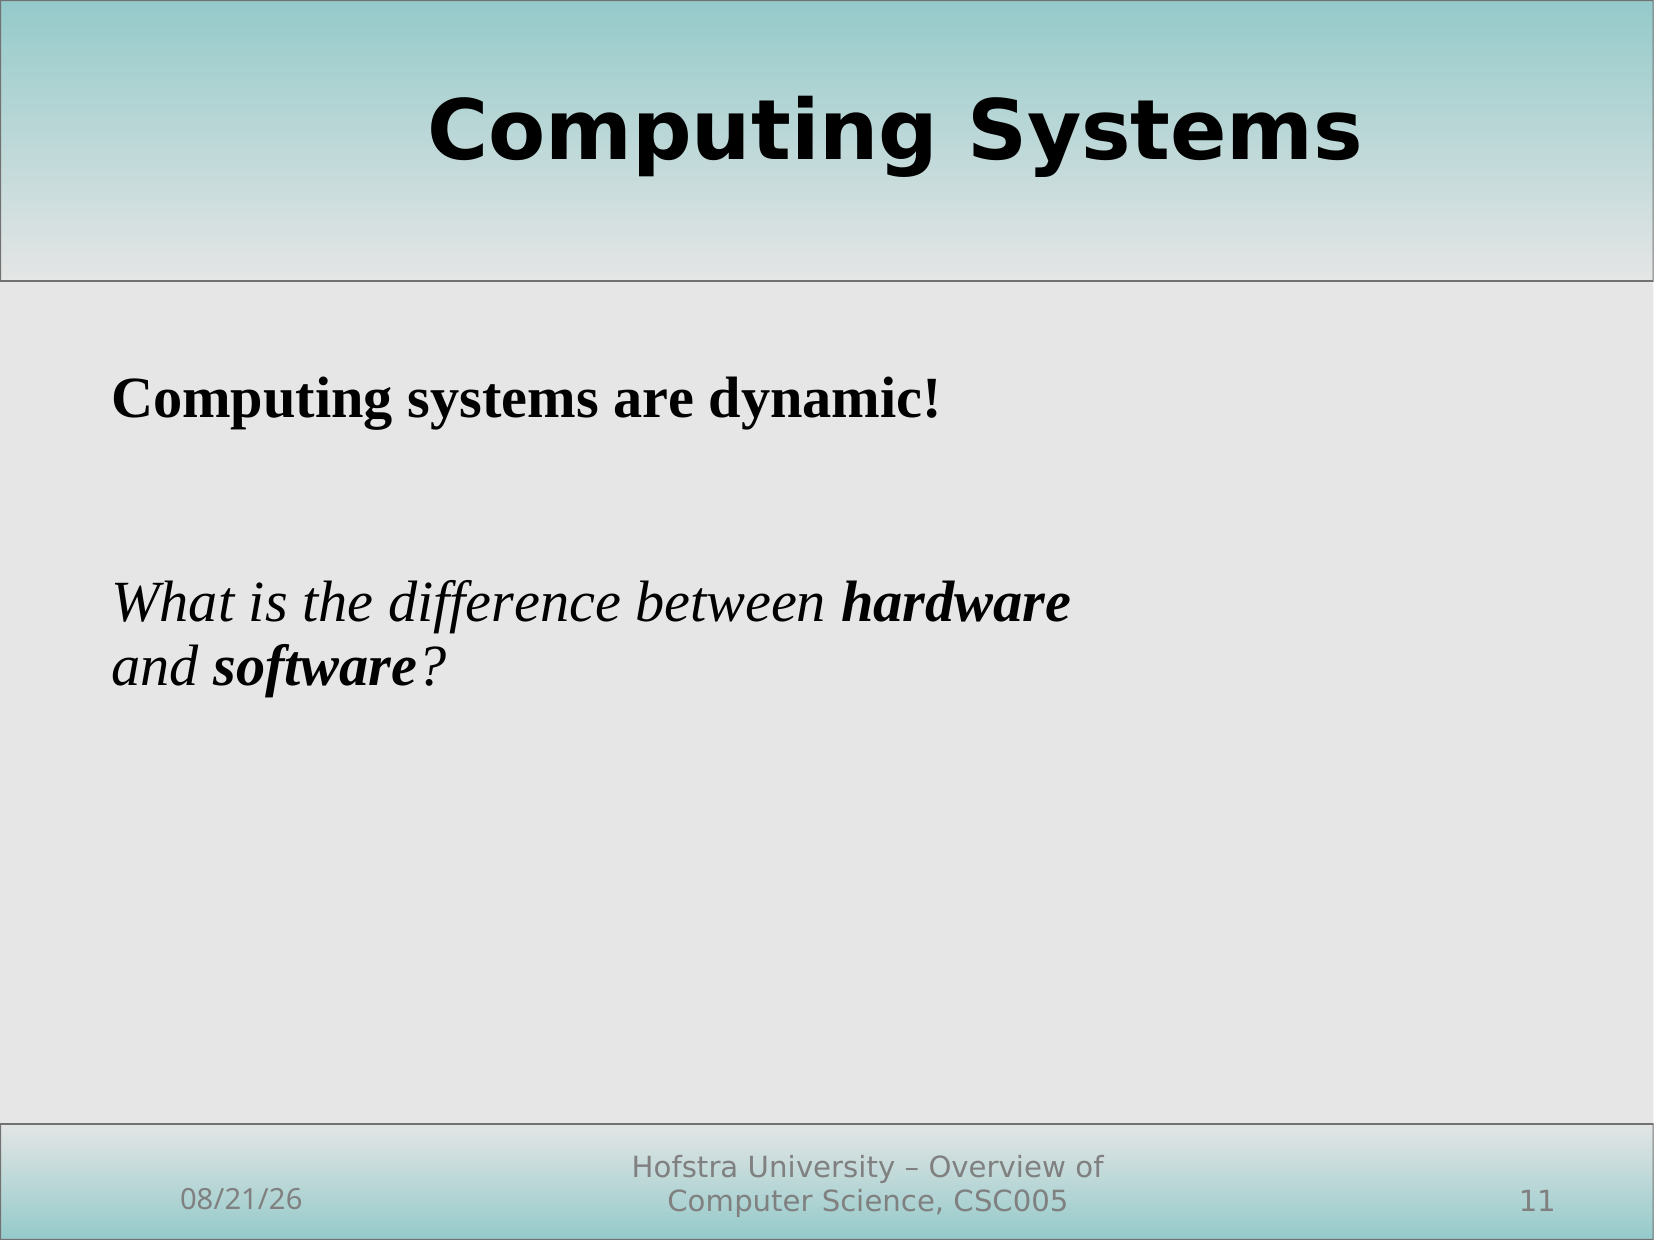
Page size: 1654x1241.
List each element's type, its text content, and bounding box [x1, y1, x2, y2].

text_box What is the difference between hardware and software? [96, 537, 1530, 731]
text_box Computing systems are dynamic! [96, 358, 1571, 439]
title Computing Systems [151, 27, 1640, 235]
